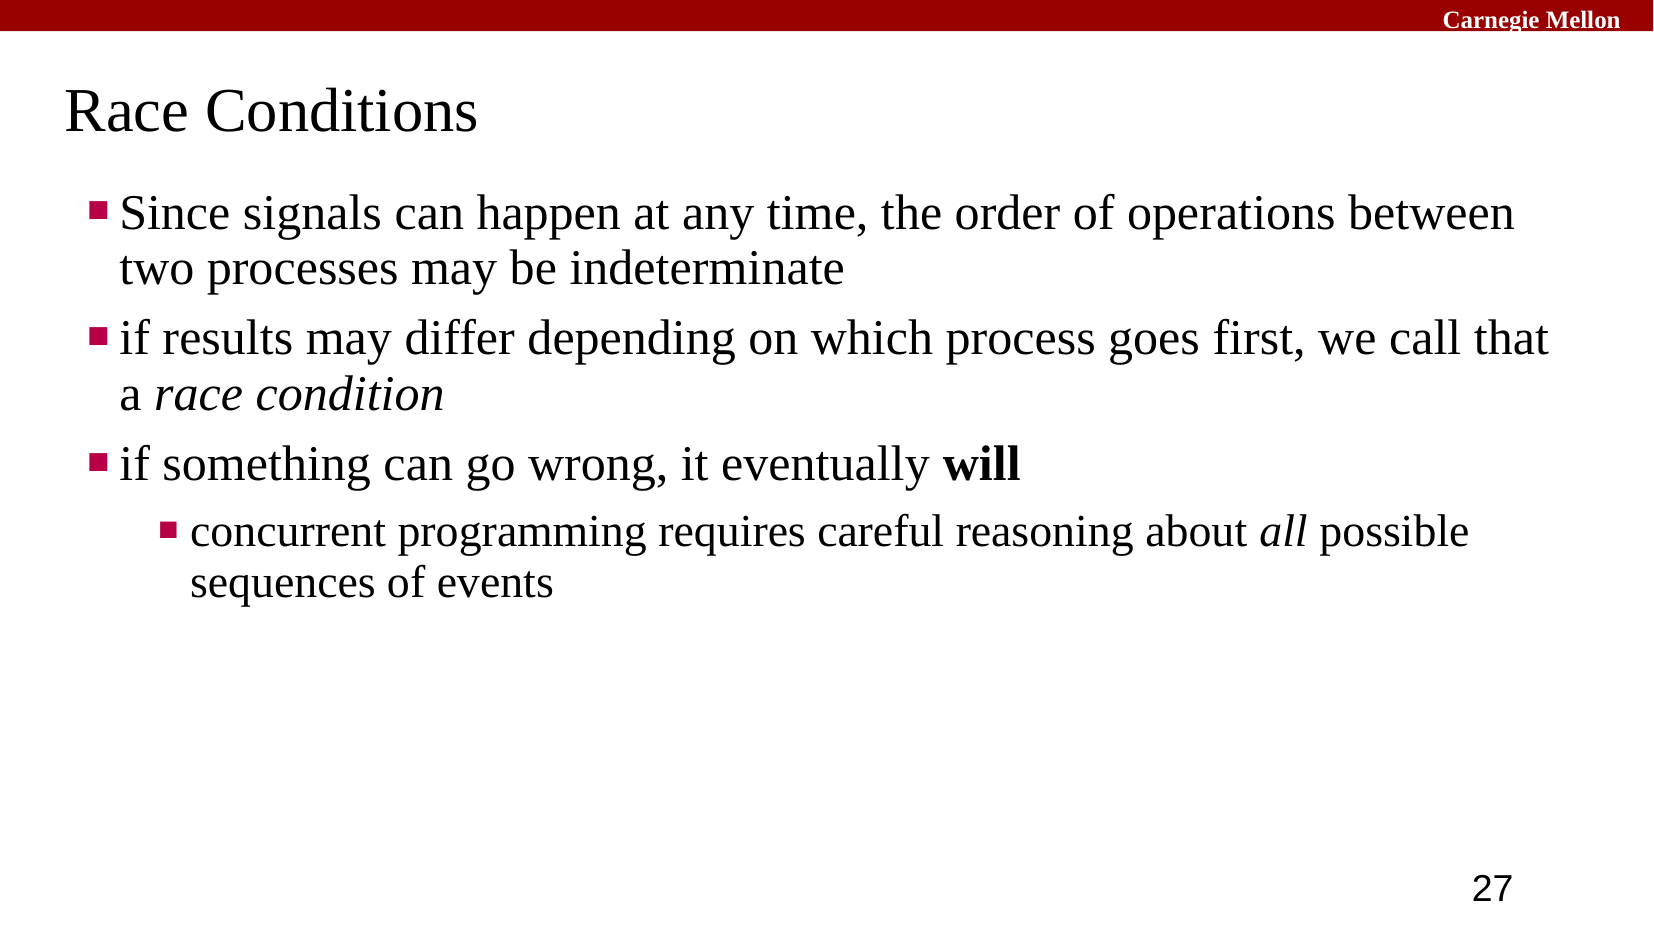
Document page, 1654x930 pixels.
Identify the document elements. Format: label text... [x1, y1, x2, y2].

title Race Conditions [64, 58, 1576, 163]
list Since signals can happen at any time, the order of operations between two processes may be indeterminate if results may differ depending on which process goes first, we call that a race condition if something can go wrong, it eventually will concurrent programming requires careful reasoning about all possible sequences of events [71, 184, 1576, 859]
